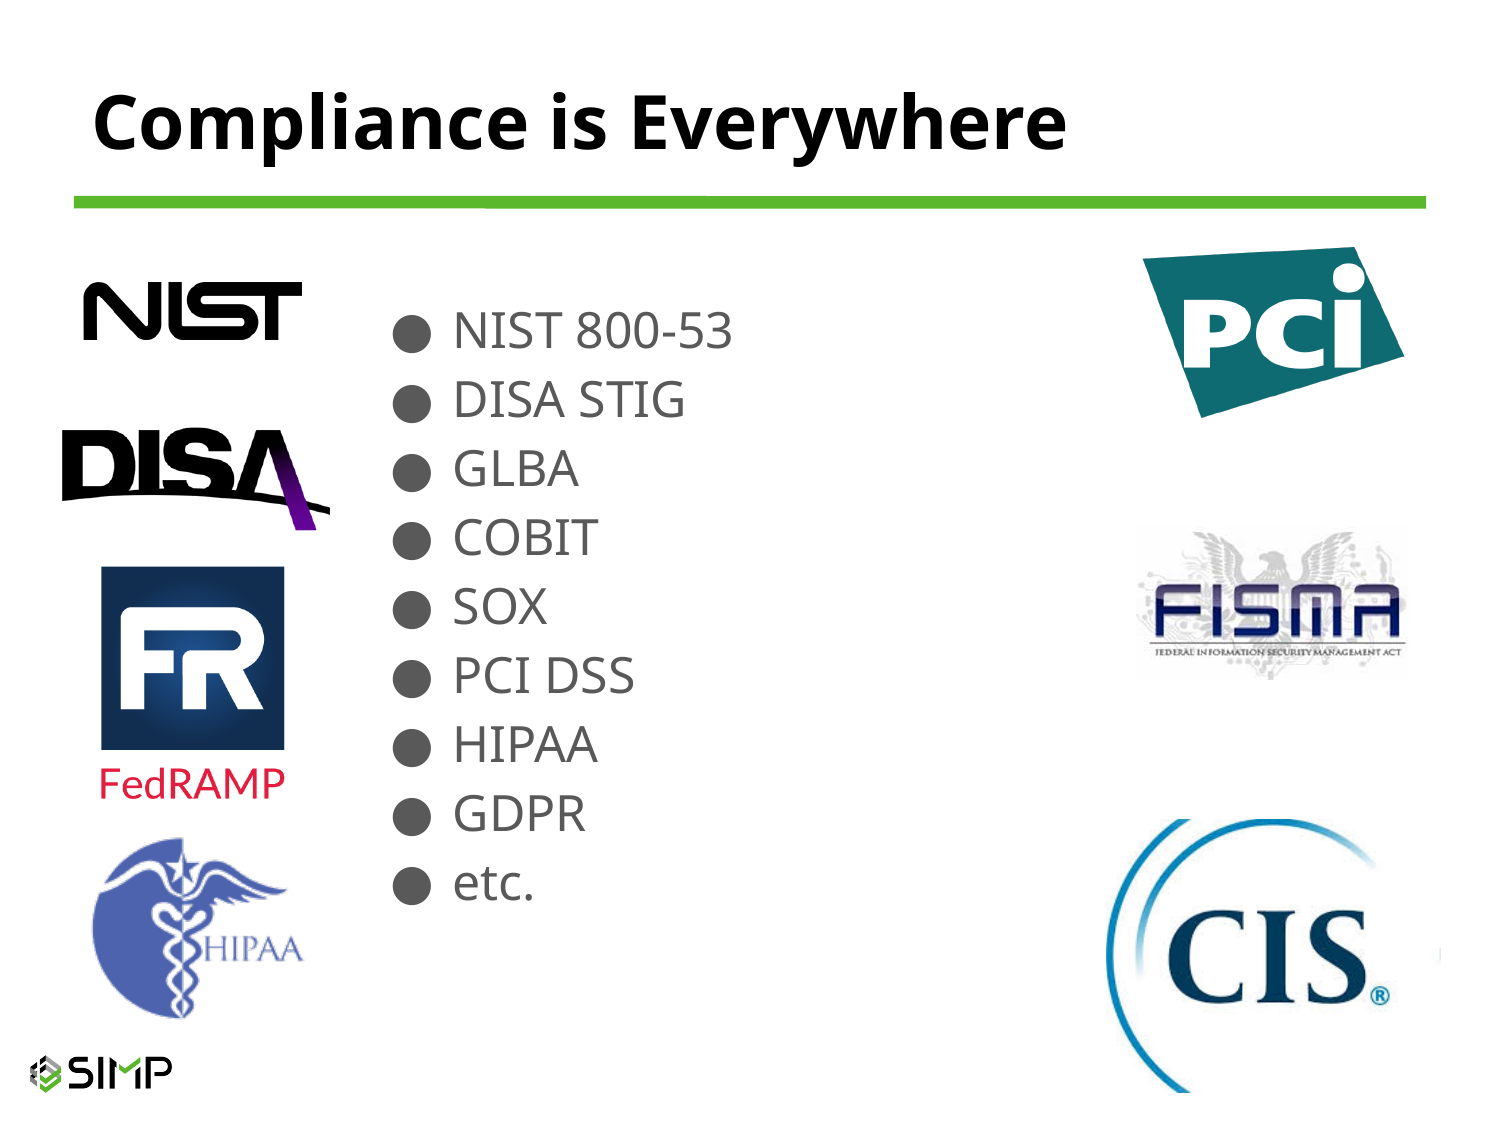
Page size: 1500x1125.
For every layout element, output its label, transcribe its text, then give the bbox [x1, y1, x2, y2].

text_box NIST 800-53 DISA STIG GLBA COBIT SOX PCI DSS HIPAA GDPR etc. [362, 274, 1074, 1065]
title Compliance is Everywhere [76, 59, 1429, 185]
picture [40, 209, 345, 413]
picture [1133, 243, 1414, 742]
picture [30, 1055, 172, 1093]
picture [55, 545, 362, 1039]
picture [55, 416, 330, 542]
picture [1106, 819, 1441, 1093]
